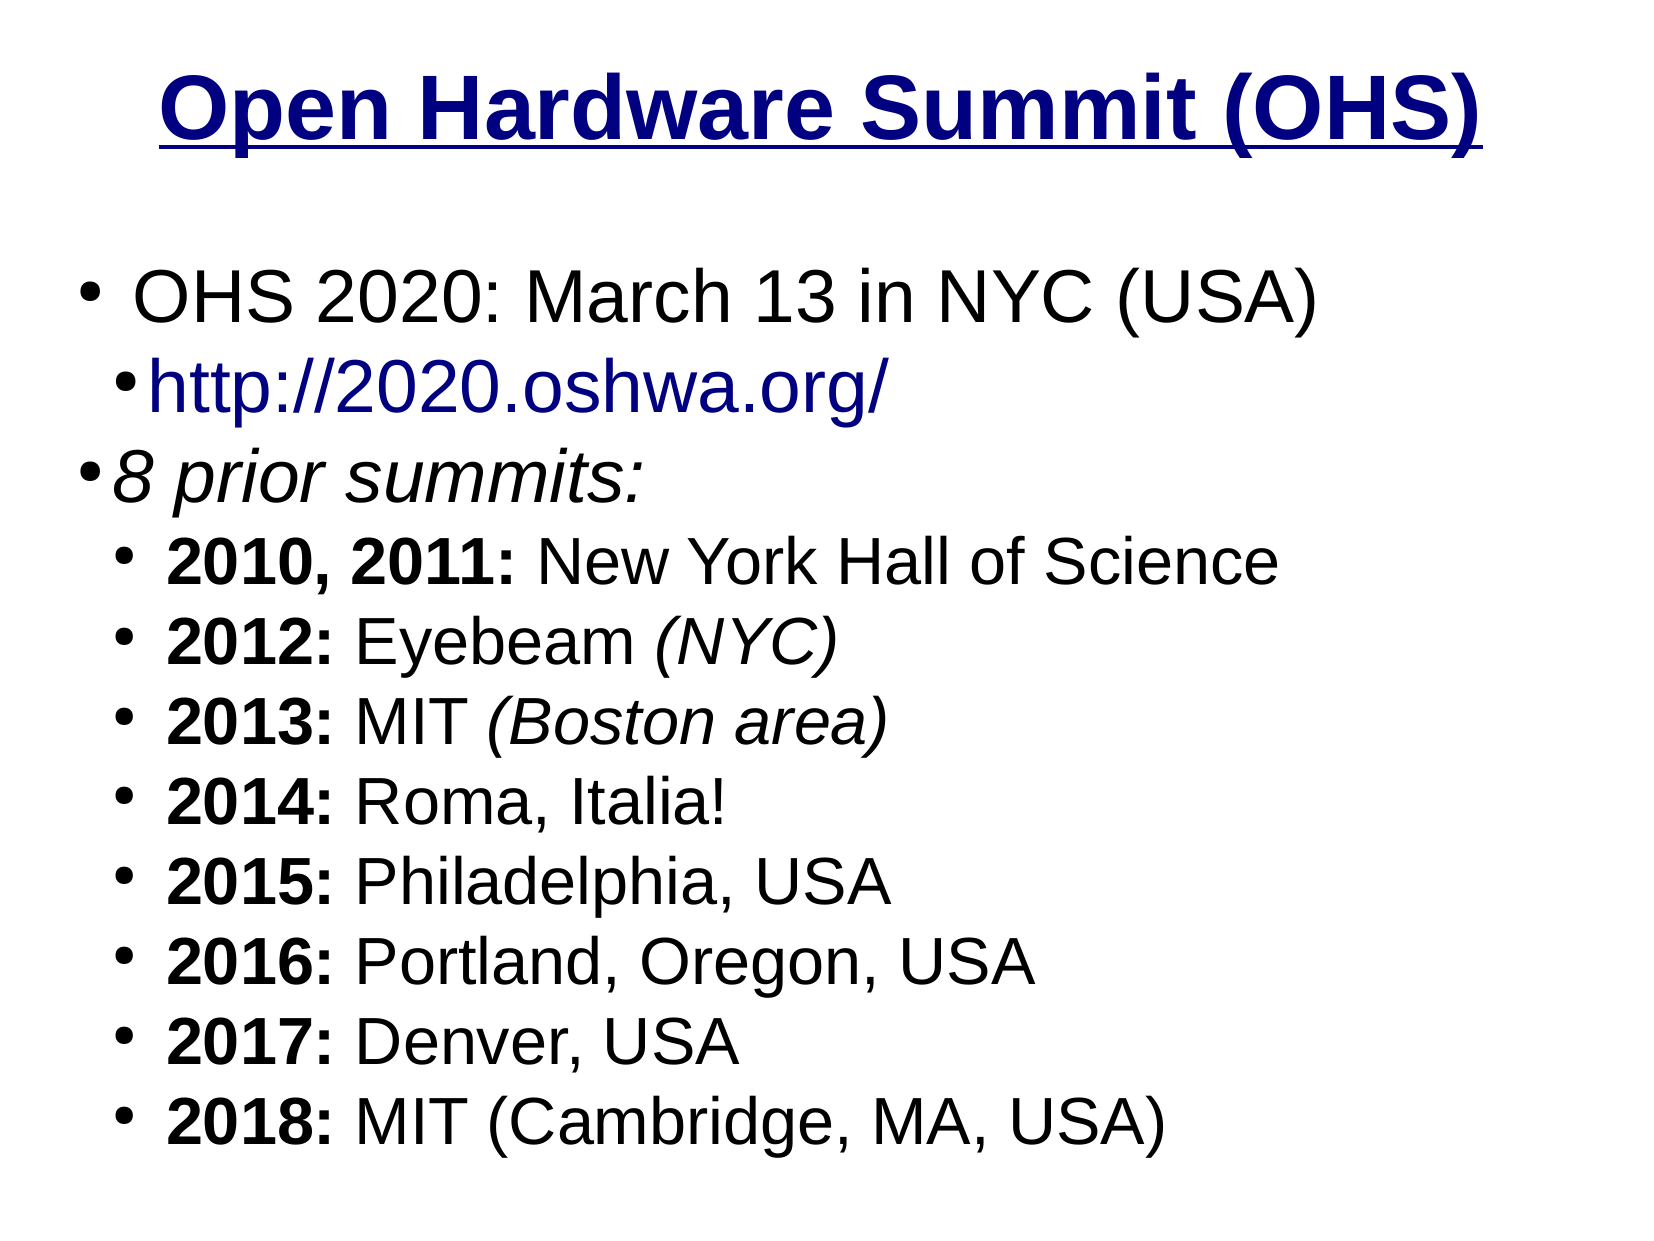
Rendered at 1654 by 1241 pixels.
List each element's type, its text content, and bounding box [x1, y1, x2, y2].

text_box Open Hardware Summit (OHS) OHS 2020: March 13 in NYC (USA) http://2020.oshwa.org/ 8 prior summits: 2010, 2011: New York Hall of Science 2012: Eyebeam (NYC) 2013: MIT (Boston area) 2014: Roma, Italia! 2015: Philadelphia, USA 2016: Portland, Oregon, USA 2017: Denver, USA 2018: MIT (Cambridge, MA, USA) [76, 235, 1565, 851]
